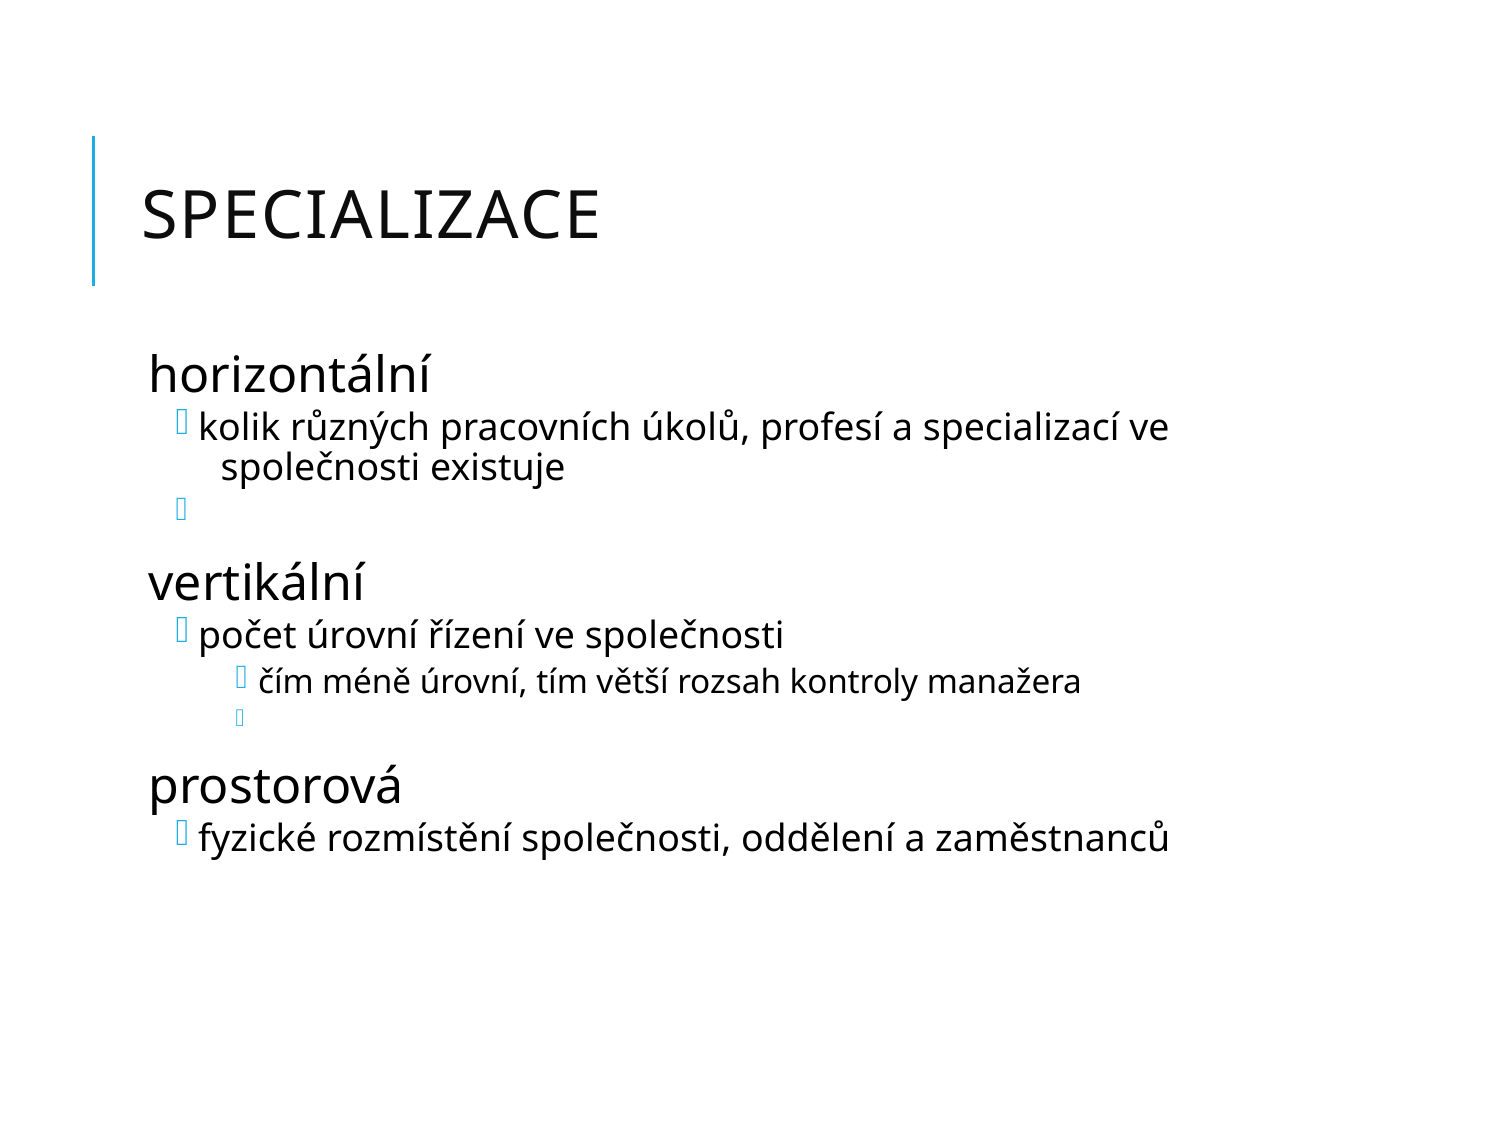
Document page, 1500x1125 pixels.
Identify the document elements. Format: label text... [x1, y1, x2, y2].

title Specializace [126, 96, 1322, 341]
list horizontální kolik různých pracovních úkolů, profesí a specializací ve společnosti existuje vertikální počet úrovní řízení ve společnosti čím méně úrovní, tím větší rozsah kontroly manažera prostorová fyzické rozmístění společnosti, oddělení a zaměstnanců [126, 341, 1322, 1036]
